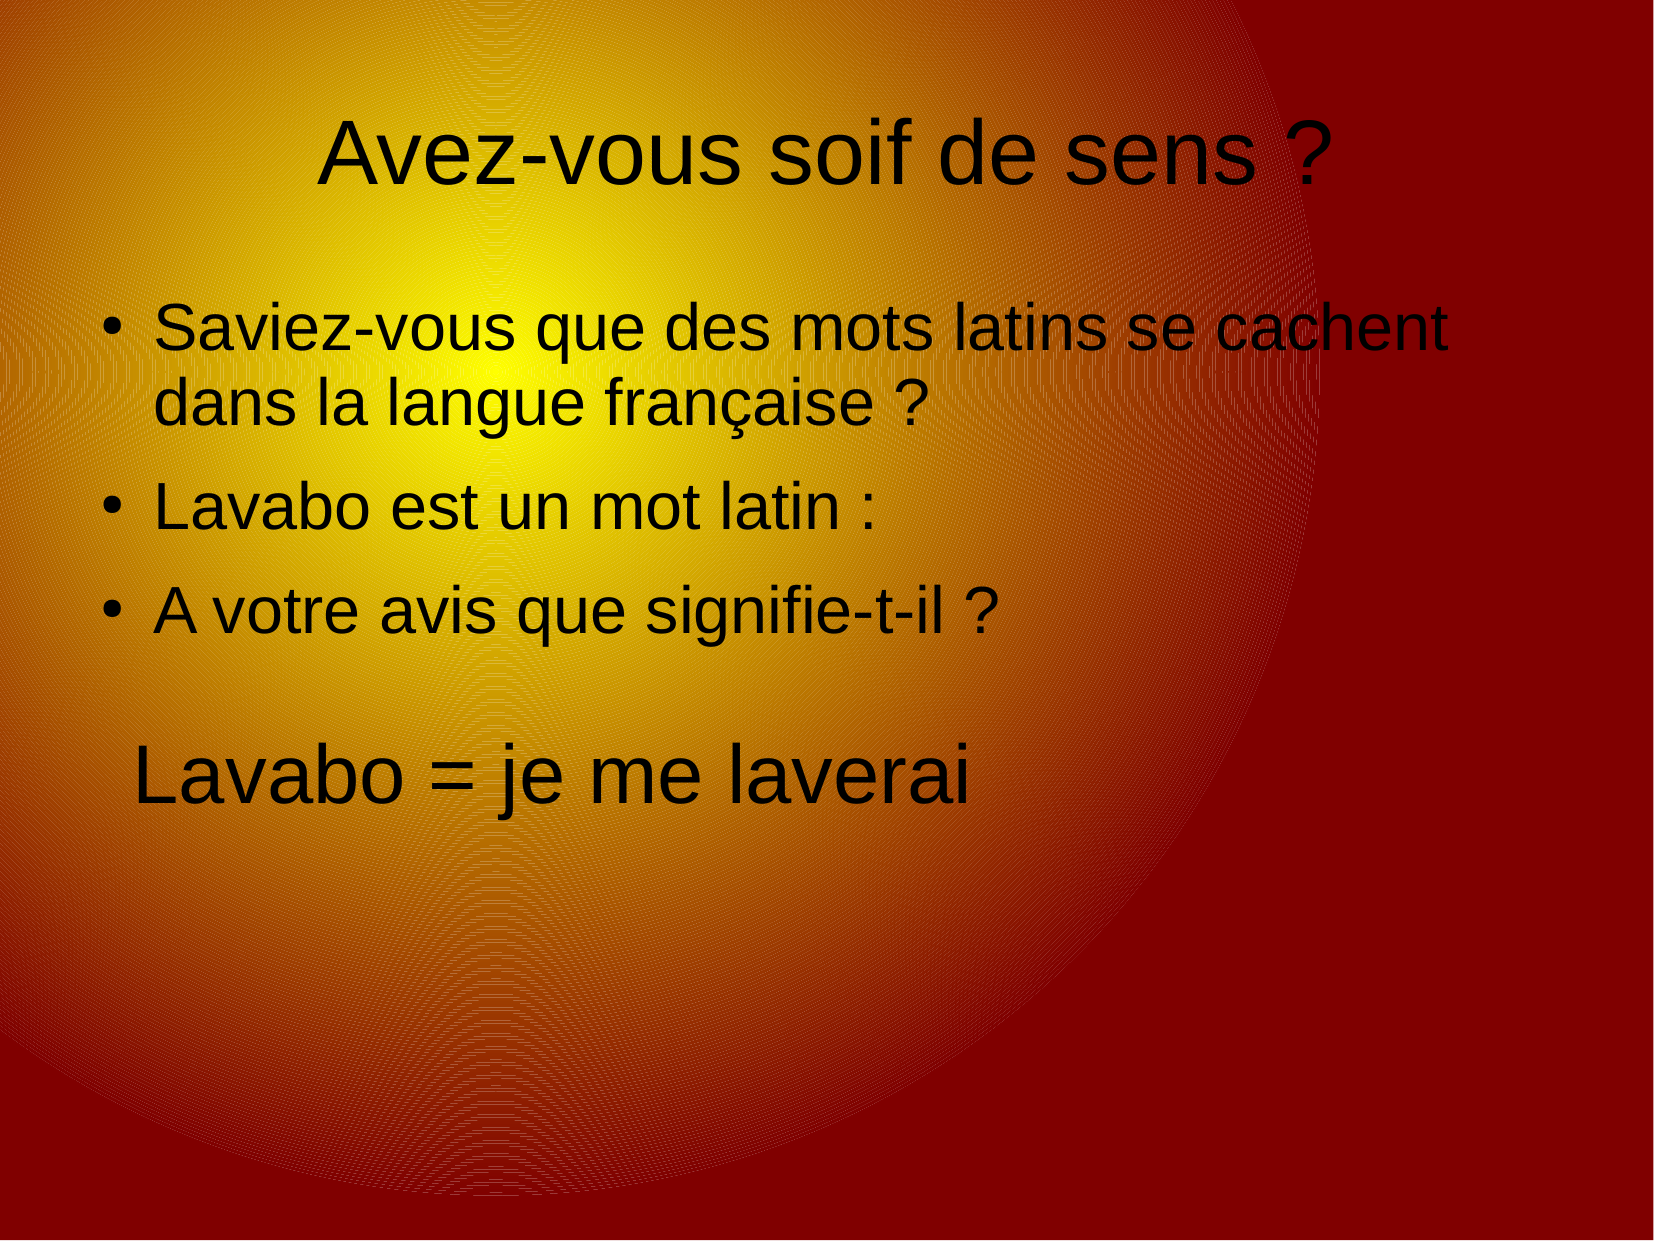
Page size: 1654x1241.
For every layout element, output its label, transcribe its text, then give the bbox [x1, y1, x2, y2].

text_box Lavabo = je me laverai [118, 720, 988, 829]
list Saviez-vous que des mots latins se cachent dans la langue française ? Lavabo est un mot latin : A votre avis que signifie-t-il ? [82, 290, 1571, 1010]
title Avez-vous soif de sens ? [82, 49, 1571, 257]
